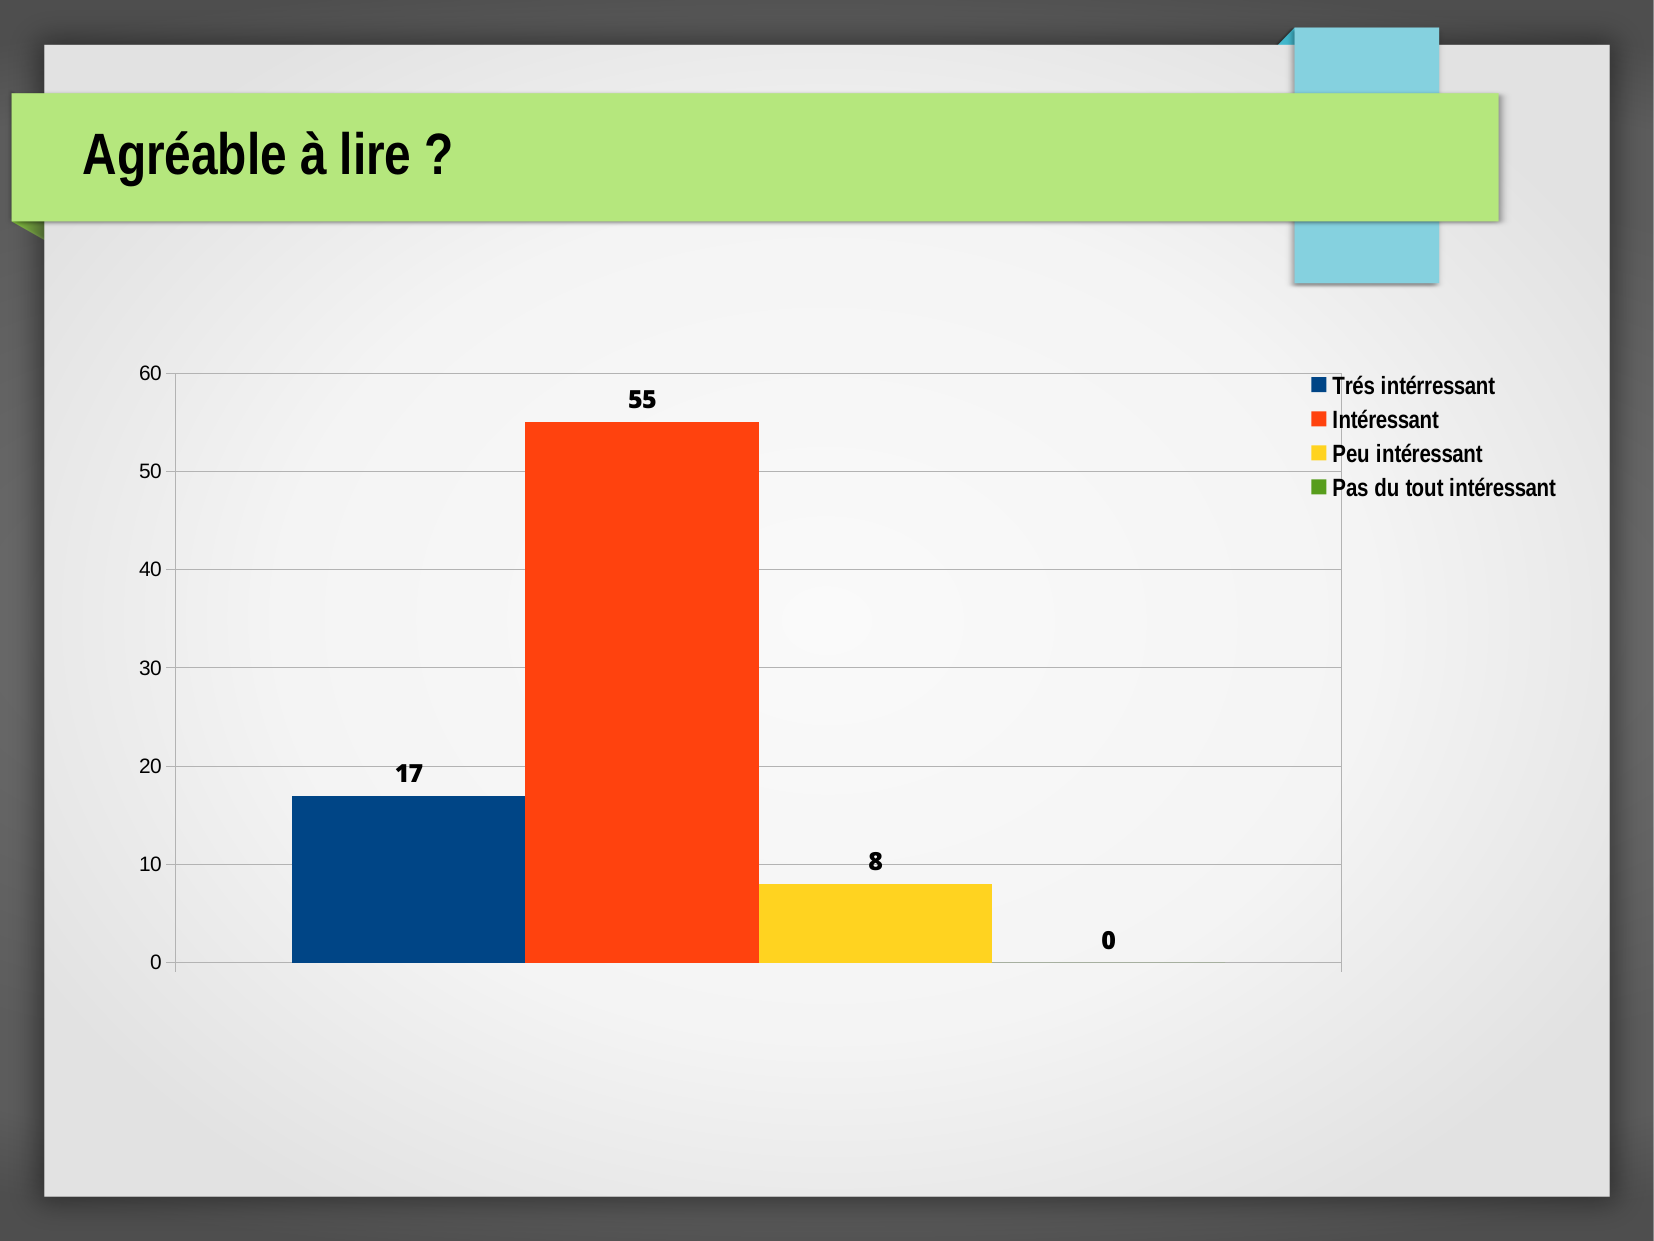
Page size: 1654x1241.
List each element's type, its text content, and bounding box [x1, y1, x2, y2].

chart [82, 295, 1571, 1015]
picture [0, 0, 1654, 1241]
title Agréable à lire ? [82, 94, 1264, 213]
